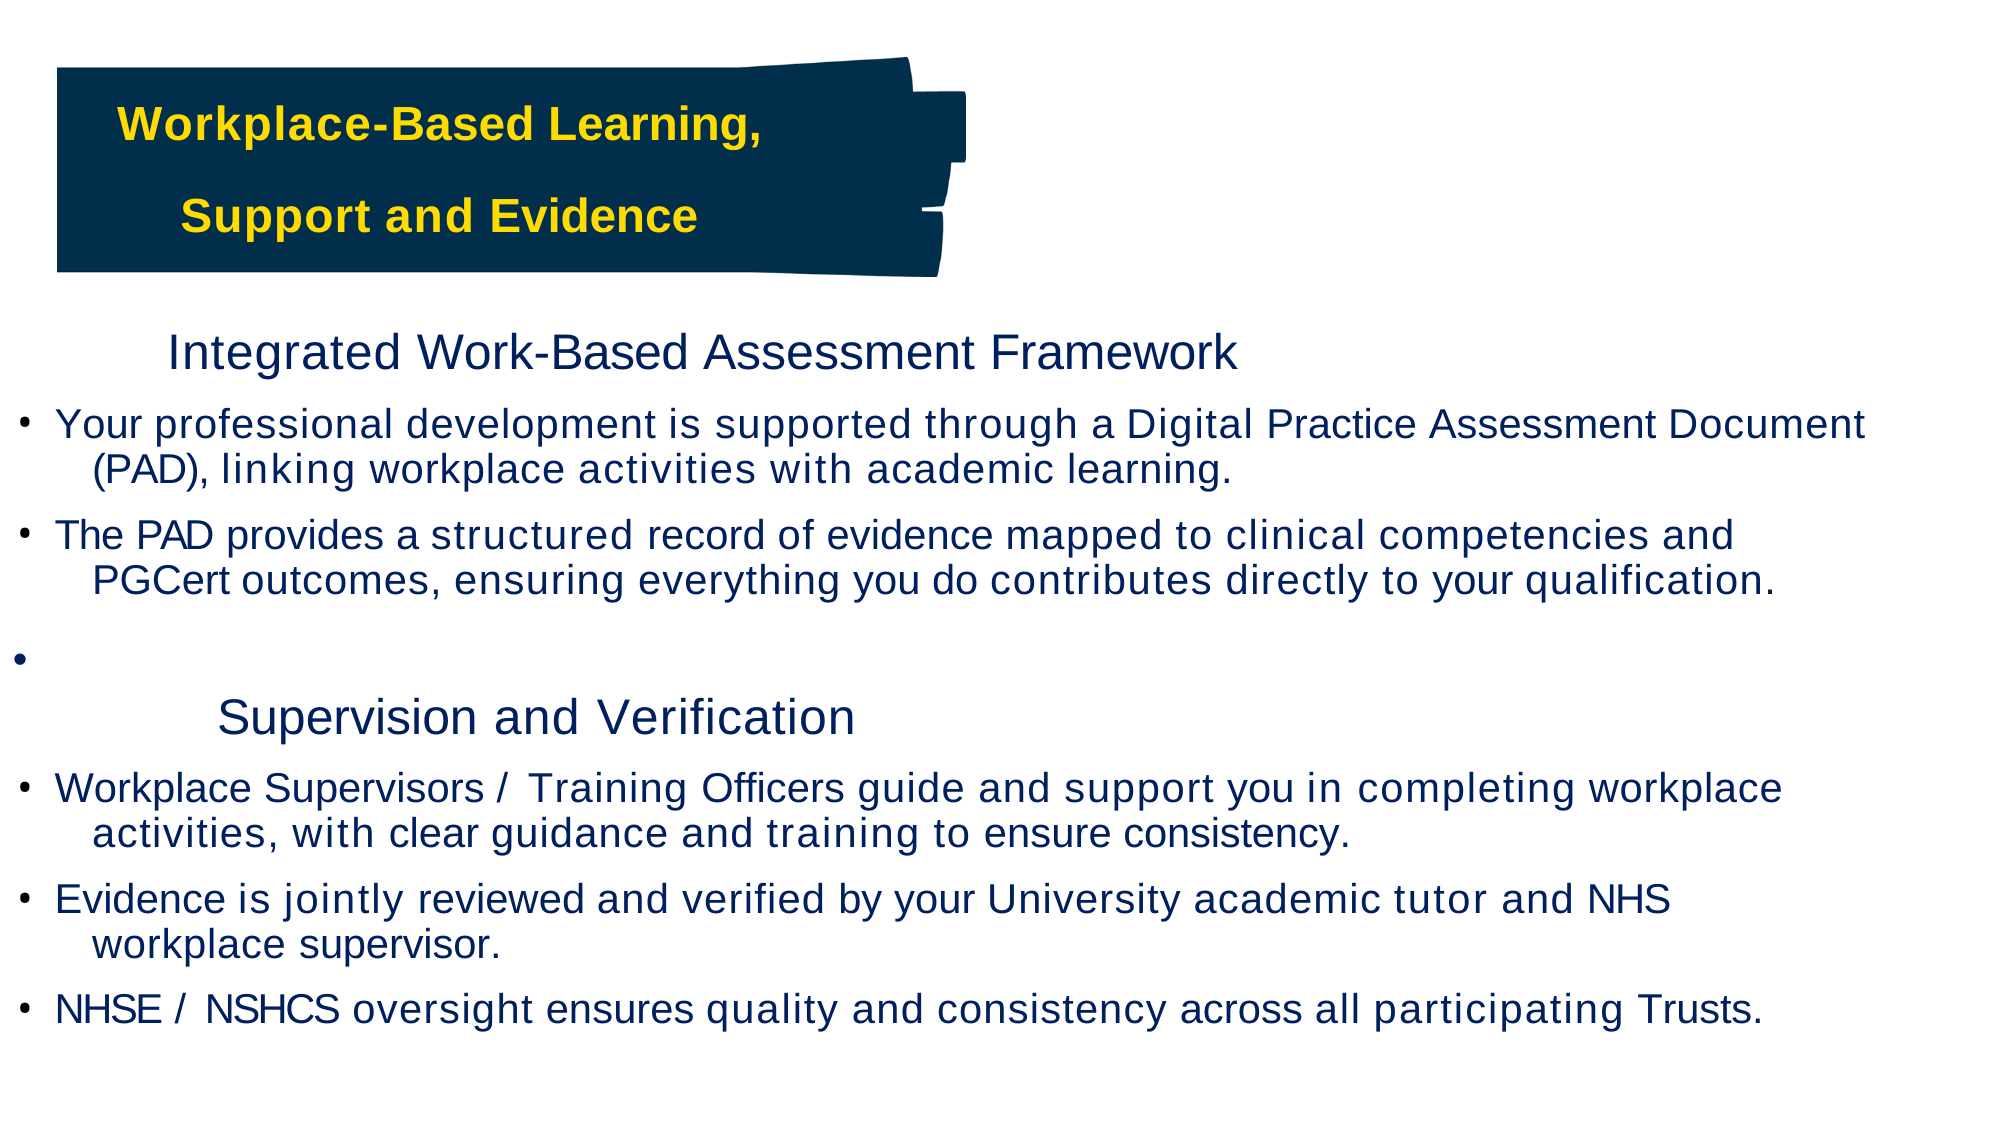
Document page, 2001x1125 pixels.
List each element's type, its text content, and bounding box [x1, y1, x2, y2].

title Workplace-Based Learning, Support and Evidence [70, 77, 927, 250]
picture [57, 57, 966, 277]
list Integrated Work-Based Assessment Framework Your professional development is supported through a Digital Practice Assessment Document (PAD), linking workplace activities with academic learning. The PAD provides a structured record of evidence mapped to clinical competencies and PGCert outcomes, ensuring everything you do contributes directly to your qualification. Supervision and Verification Workplace Supervisors / Training Officers guide and support you in completing workplace activities, with clear guidance and training to ensure consistency. Evidence is jointly reviewed and verified by your University academic tutor and NHS workplace supervisor. NHSE / NSHCS oversight ensures quality and consistency across all participating Trusts. [12, 297, 1875, 1032]
